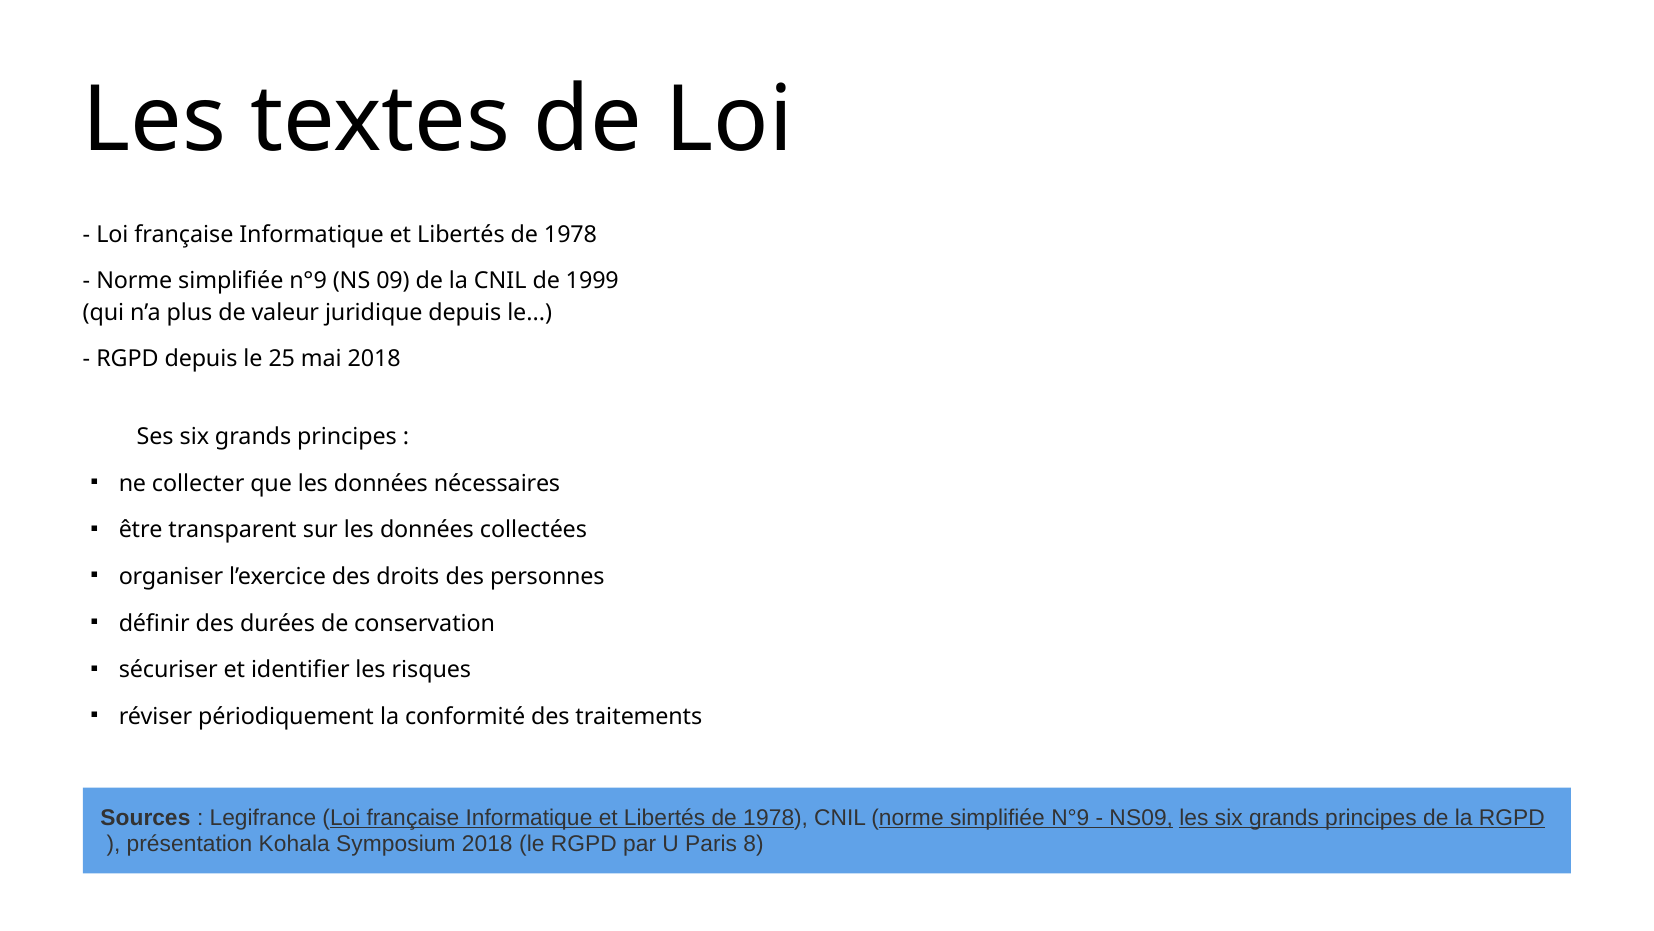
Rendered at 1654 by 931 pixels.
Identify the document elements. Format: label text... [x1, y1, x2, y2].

title Les textes de Loi [82, 37, 1571, 193]
list - Loi française Informatique et Libertés de 1978 - Norme simplifiée n°9 (NS 09) de la CNIL de 1999 (qui n’a plus de valeur juridique depuis le...) - RGPD depuis le 25 mai 2018 Ses six grands principes : ne collecter que les données nécessaires être transparent sur les données collectées organiser l’exercice des droits des personnes définir des durées de conservation sécuriser et identifier les risques réviser périodiquement la conformité des traitements [82, 217, 1571, 738]
list Sources : Legifrance (Loi française Informatique et Libertés de 1978), CNIL (norme simplifiée N°9 - NS09, les six grands principes de la RGPD ), présentation Kohala Symposium 2018 (le RGPD par U Paris 8) [82, 787, 1571, 874]
